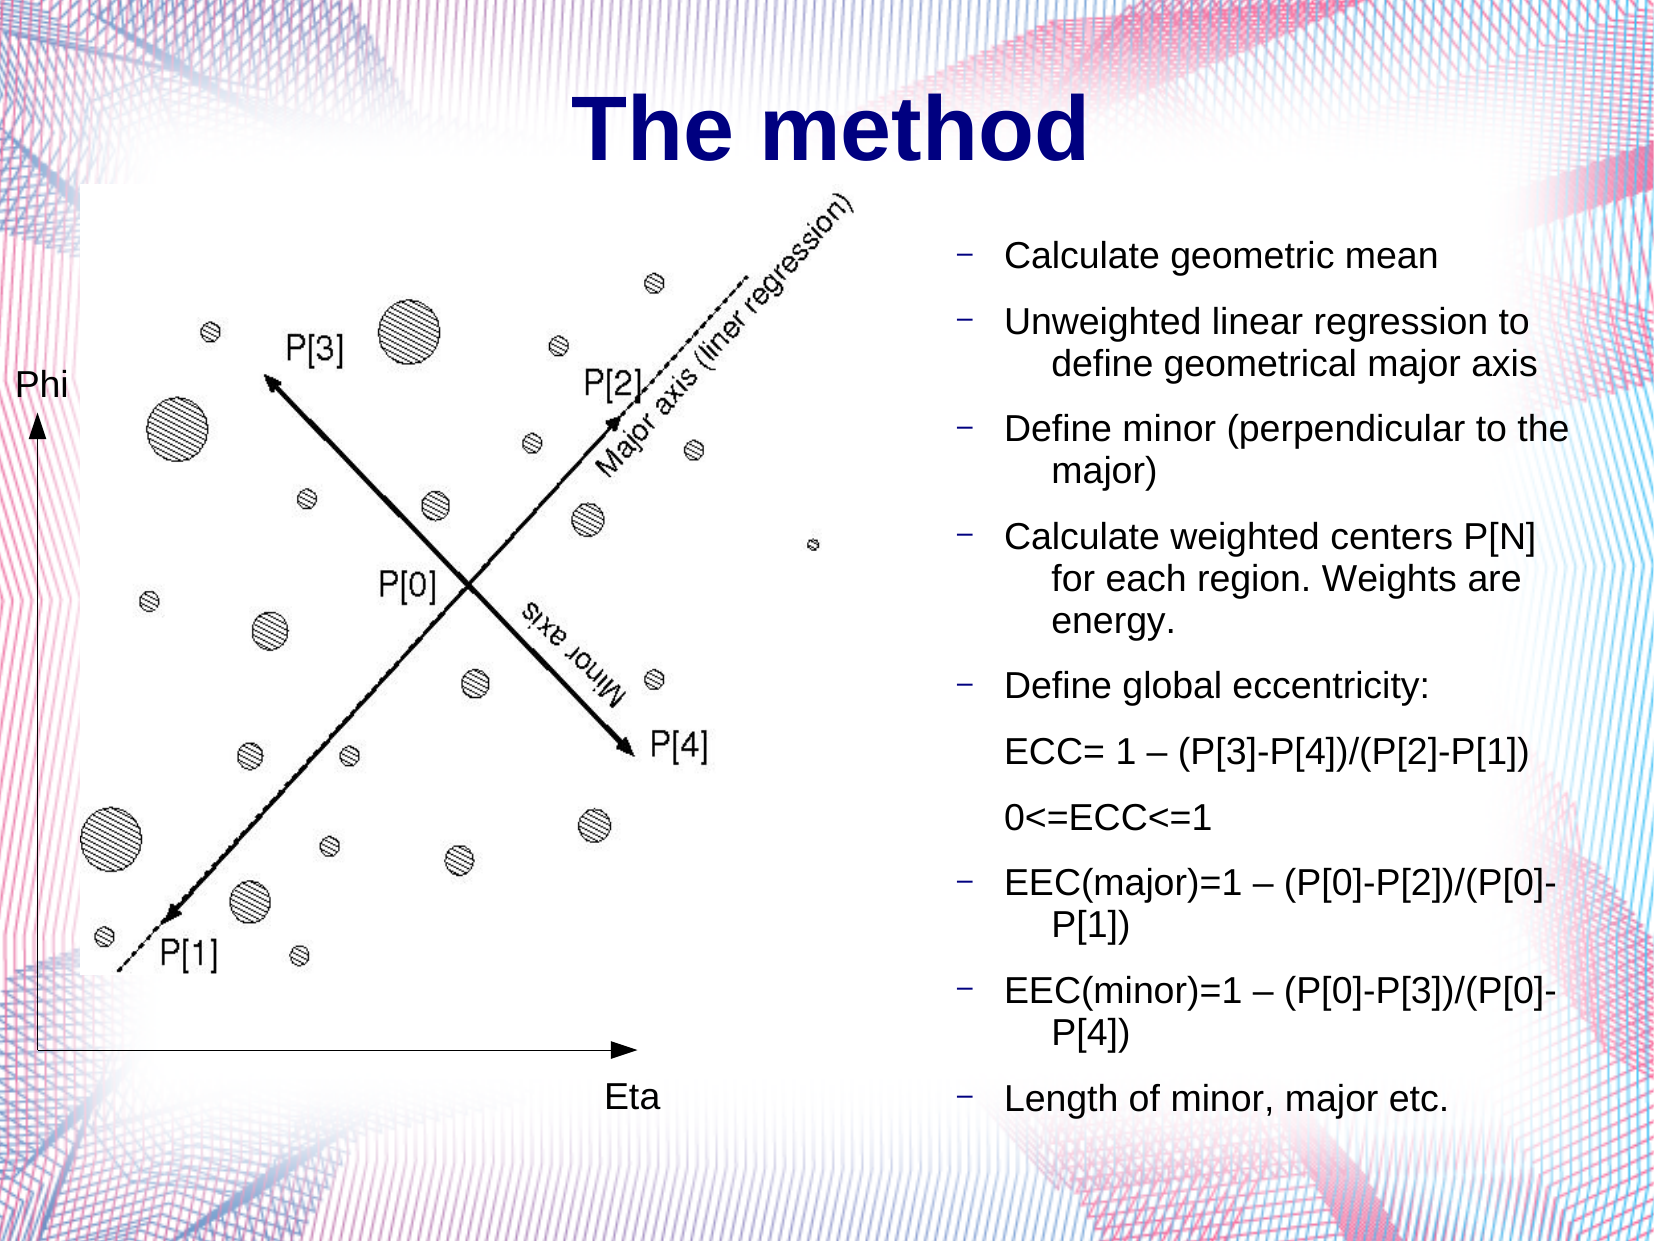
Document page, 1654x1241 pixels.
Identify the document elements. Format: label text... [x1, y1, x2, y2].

text_box Phi [0, 355, 84, 413]
picture [0, 0, 1654, 1241]
list Calculate geometric mean Unweighted linear regression to define geometrical major axis Define minor (perpendicular to the major) Calculate weighted centers P[N] for each region. Weights are energy. Define global eccentricity: ECC= 1 – (P[3]-P[4])/(P[2]-P[1]) 0<=ECC<=1 EEC(major)=1 – (P[0]-P[2])/(P[0]-P[1]) EEC(minor)=1 – (P[0]-P[3])/(P[0]-P[4]) Length of minor, major etc. [768, 163, 1589, 1120]
title The method [86, 32, 1576, 226]
text_box Eta [589, 1068, 676, 1126]
